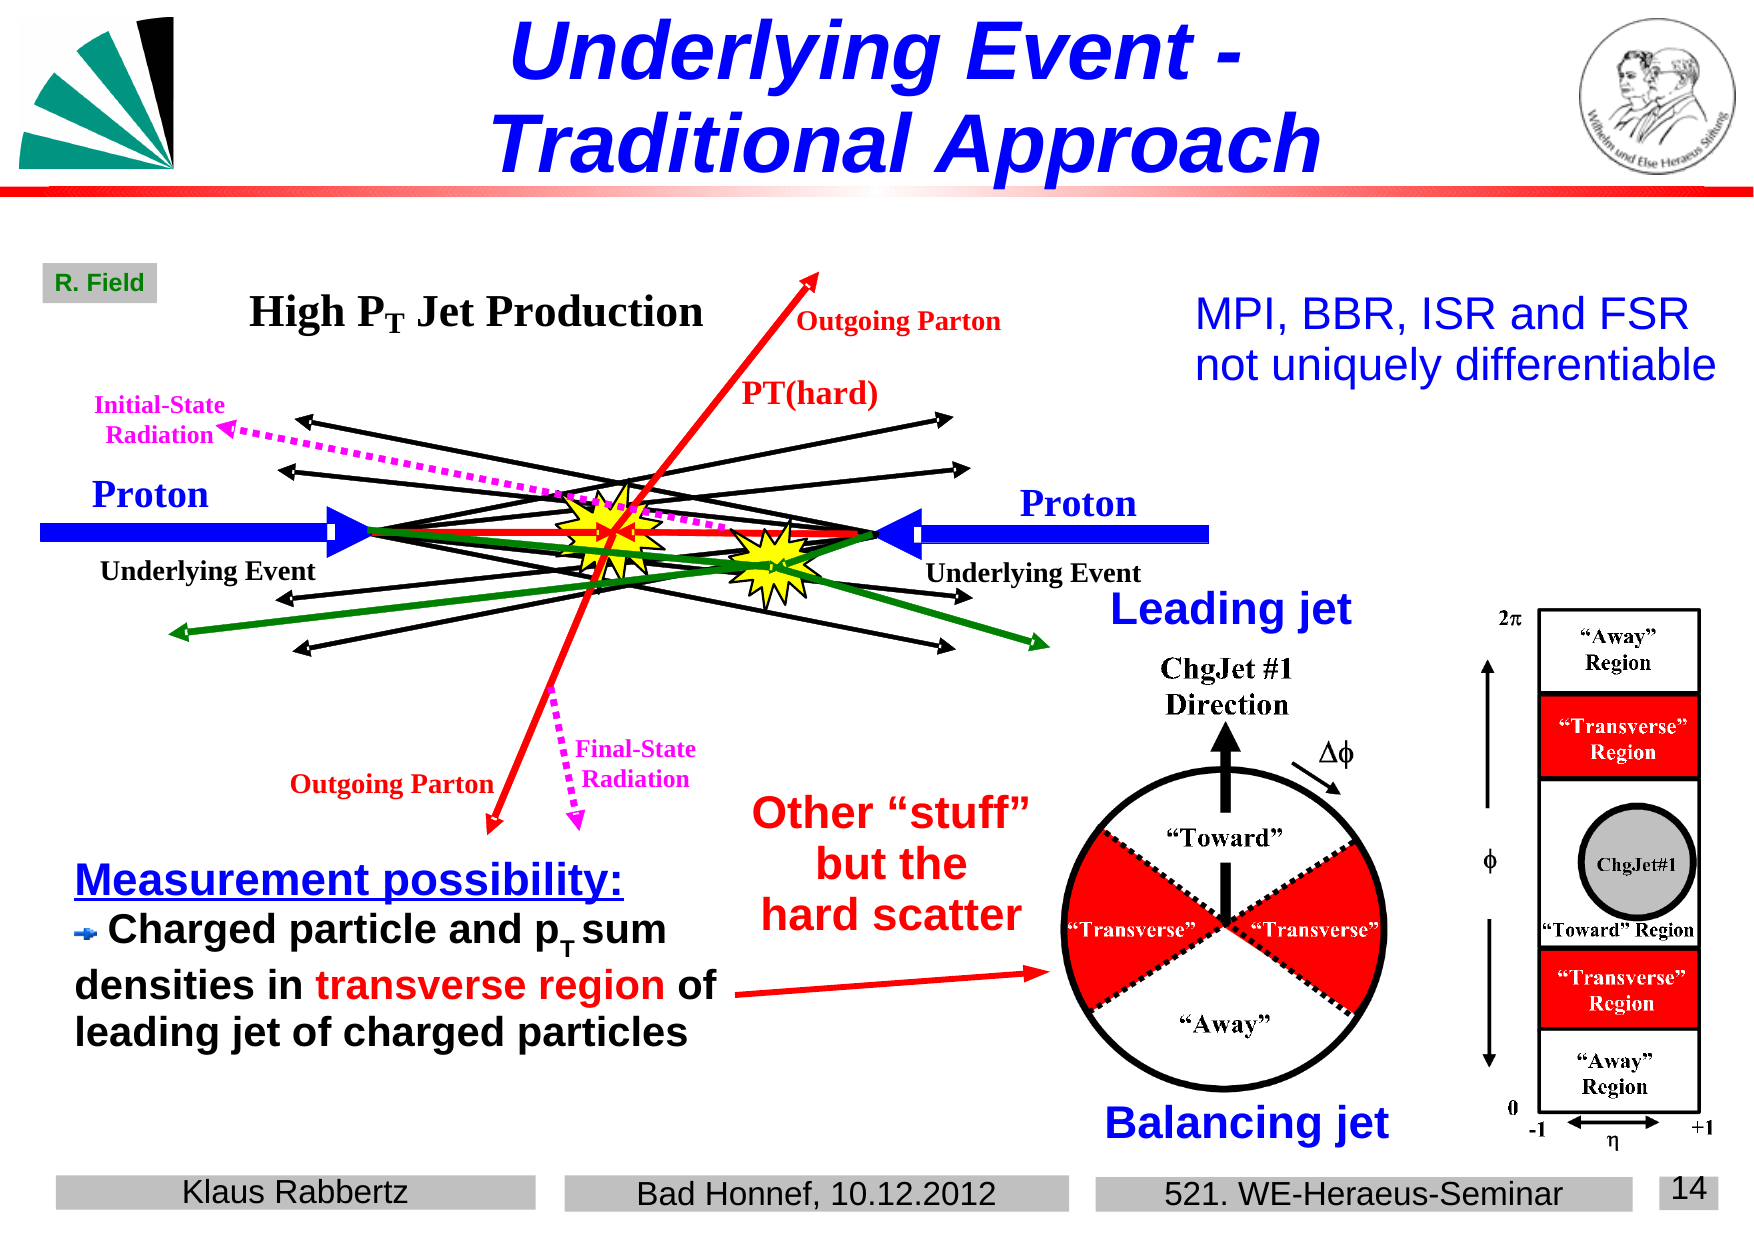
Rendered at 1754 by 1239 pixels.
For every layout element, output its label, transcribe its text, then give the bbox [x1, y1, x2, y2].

picture [1059, 606, 1714, 1153]
text_box Balancing jet [1092, 1091, 1402, 1155]
picture [1579, 18, 1736, 175]
text_box Leading jet [1098, 577, 1365, 641]
chart [23, 259, 1216, 847]
text_box Other “stuff” but the hard scatter [739, 780, 1044, 947]
text_box MPI, BBR, ISR and FSR not uniquely differentiable [1182, 281, 1730, 397]
text_box Measurement possibility: Charged particle and pT sum densities in transverse region of leading jet of charged particles [62, 848, 732, 1062]
text_box R. Field [42, 263, 157, 304]
title Underlying Event - Traditional Approach [191, 4, 1561, 191]
picture [19, 17, 174, 171]
